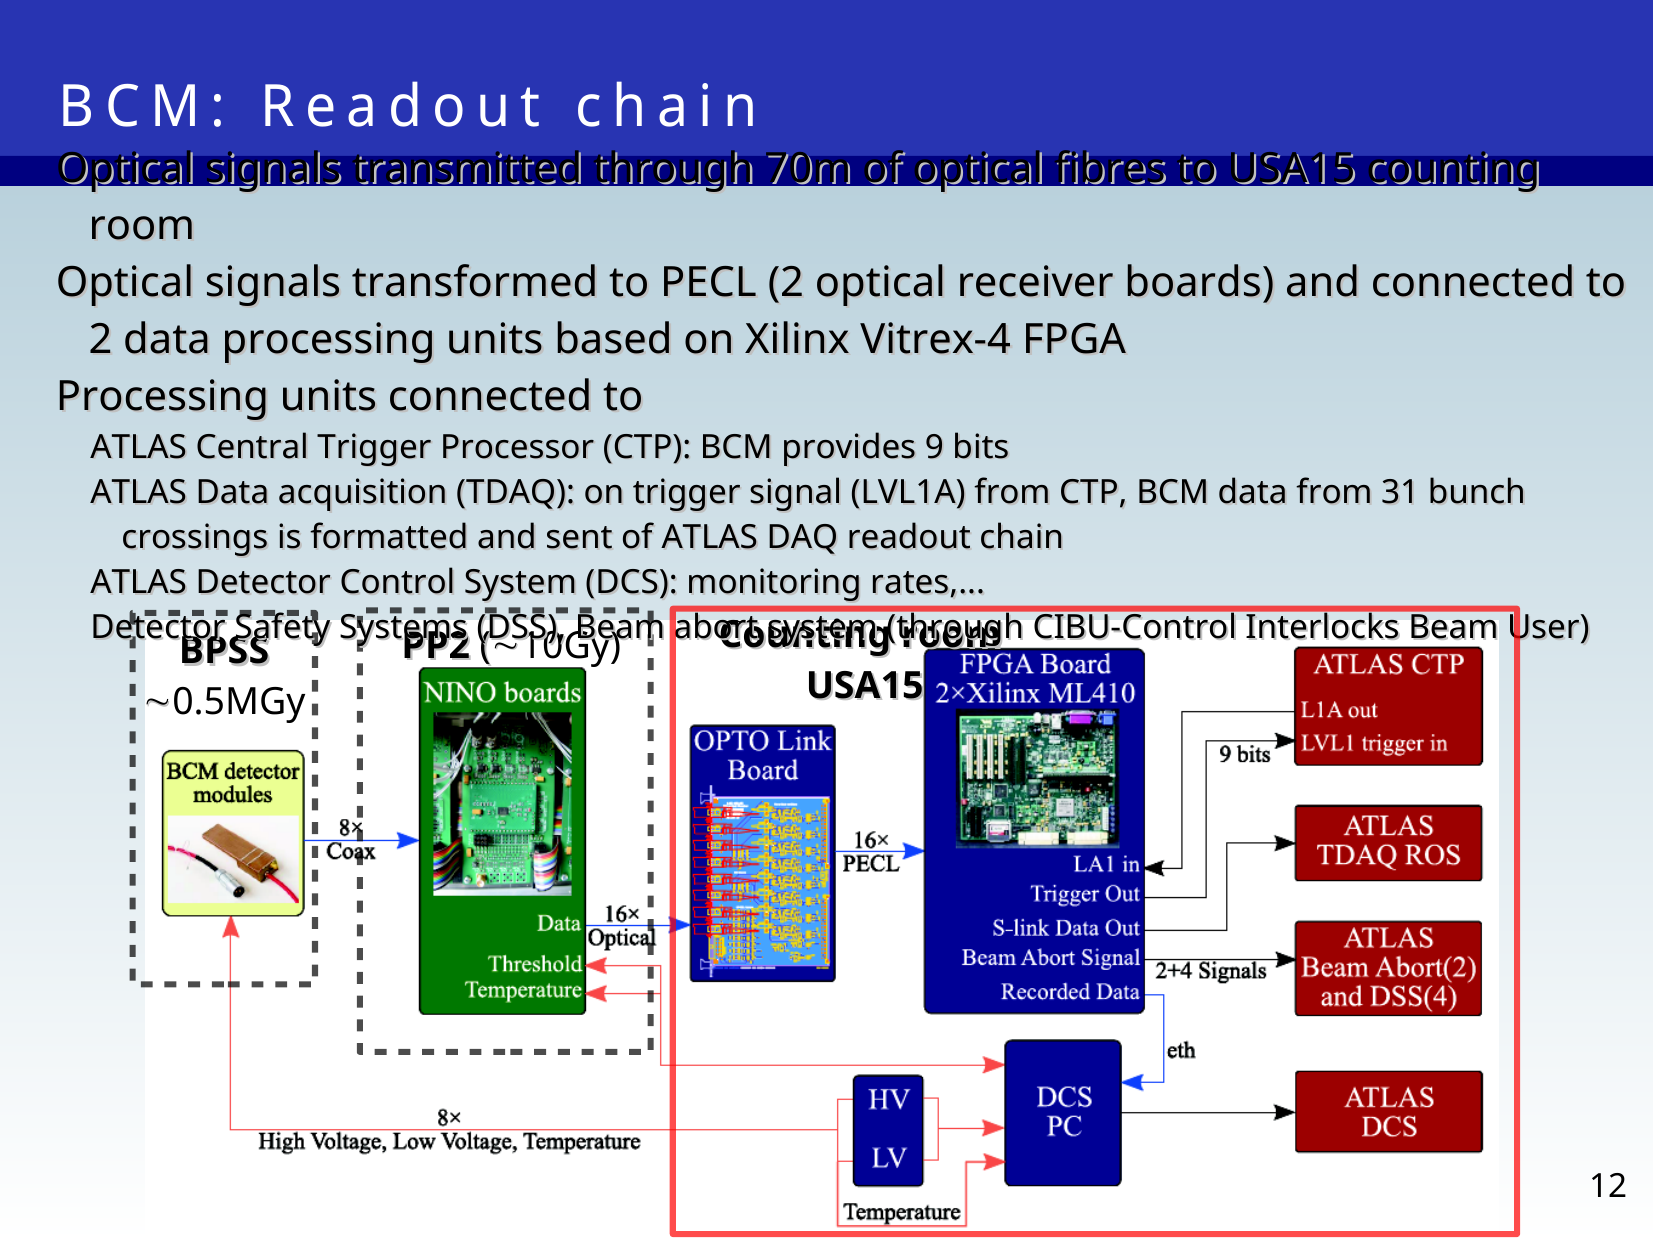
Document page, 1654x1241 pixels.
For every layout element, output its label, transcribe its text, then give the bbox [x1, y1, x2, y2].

text_box Optical signals transmitted through 70m of optical fibres to USA15 counting room Optical signals transformed to PECL (2 optical receiver boards) and connected to 2 data processing units based on Xilinx Vitrex-4 FPGA Processing units connected to ATLAS Central Trigger Processor (CTP): BCM provides 9 bits ATLAS Data acquisition (TDAQ): on trigger signal (LVL1A) from CTP, BCM data from 31 bunch crossings is formatted and sent of ATLAS DAQ readout chain ATLAS Detector Control System (DCS): monitoring rates,... Detector Safety Systems (DSS), Beam abort system (through CIBU-Control Interlocks Beam User) [676, 612, 1514, 643]
title BCM: Readout chain [58, 29, 1613, 178]
text_box Counting room USA15 [703, 643, 1008, 706]
picture [145, 643, 1499, 1241]
text_box PP2 (~10Gy) [386, 643, 641, 672]
text_box Optical signals transmitted through 70m of optical fibres to USA15 counting room Optical signals transformed to PECL (2 optical receiver boards) and connected to 2 data processing units based on Xilinx Vitrex-4 FPGA Processing units connected to ATLAS Central Trigger Processor (CTP): BCM provides 9 bits ATLAS Data acquisition (TDAQ): on trigger signal (LVL1A) from CTP, BCM data from 31 bunch crossings is formatted and sent of ATLAS DAQ readout chain ATLAS Detector Control System (DCS): monitoring rates,... Detector Safety Systems (DSS), Beam abort system (through CIBU-Control Interlocks Beam User) [55, 194, 1638, 643]
text_box BPSS ~0.5MGy [127, 643, 317, 732]
picture [676, 643, 1499, 1231]
